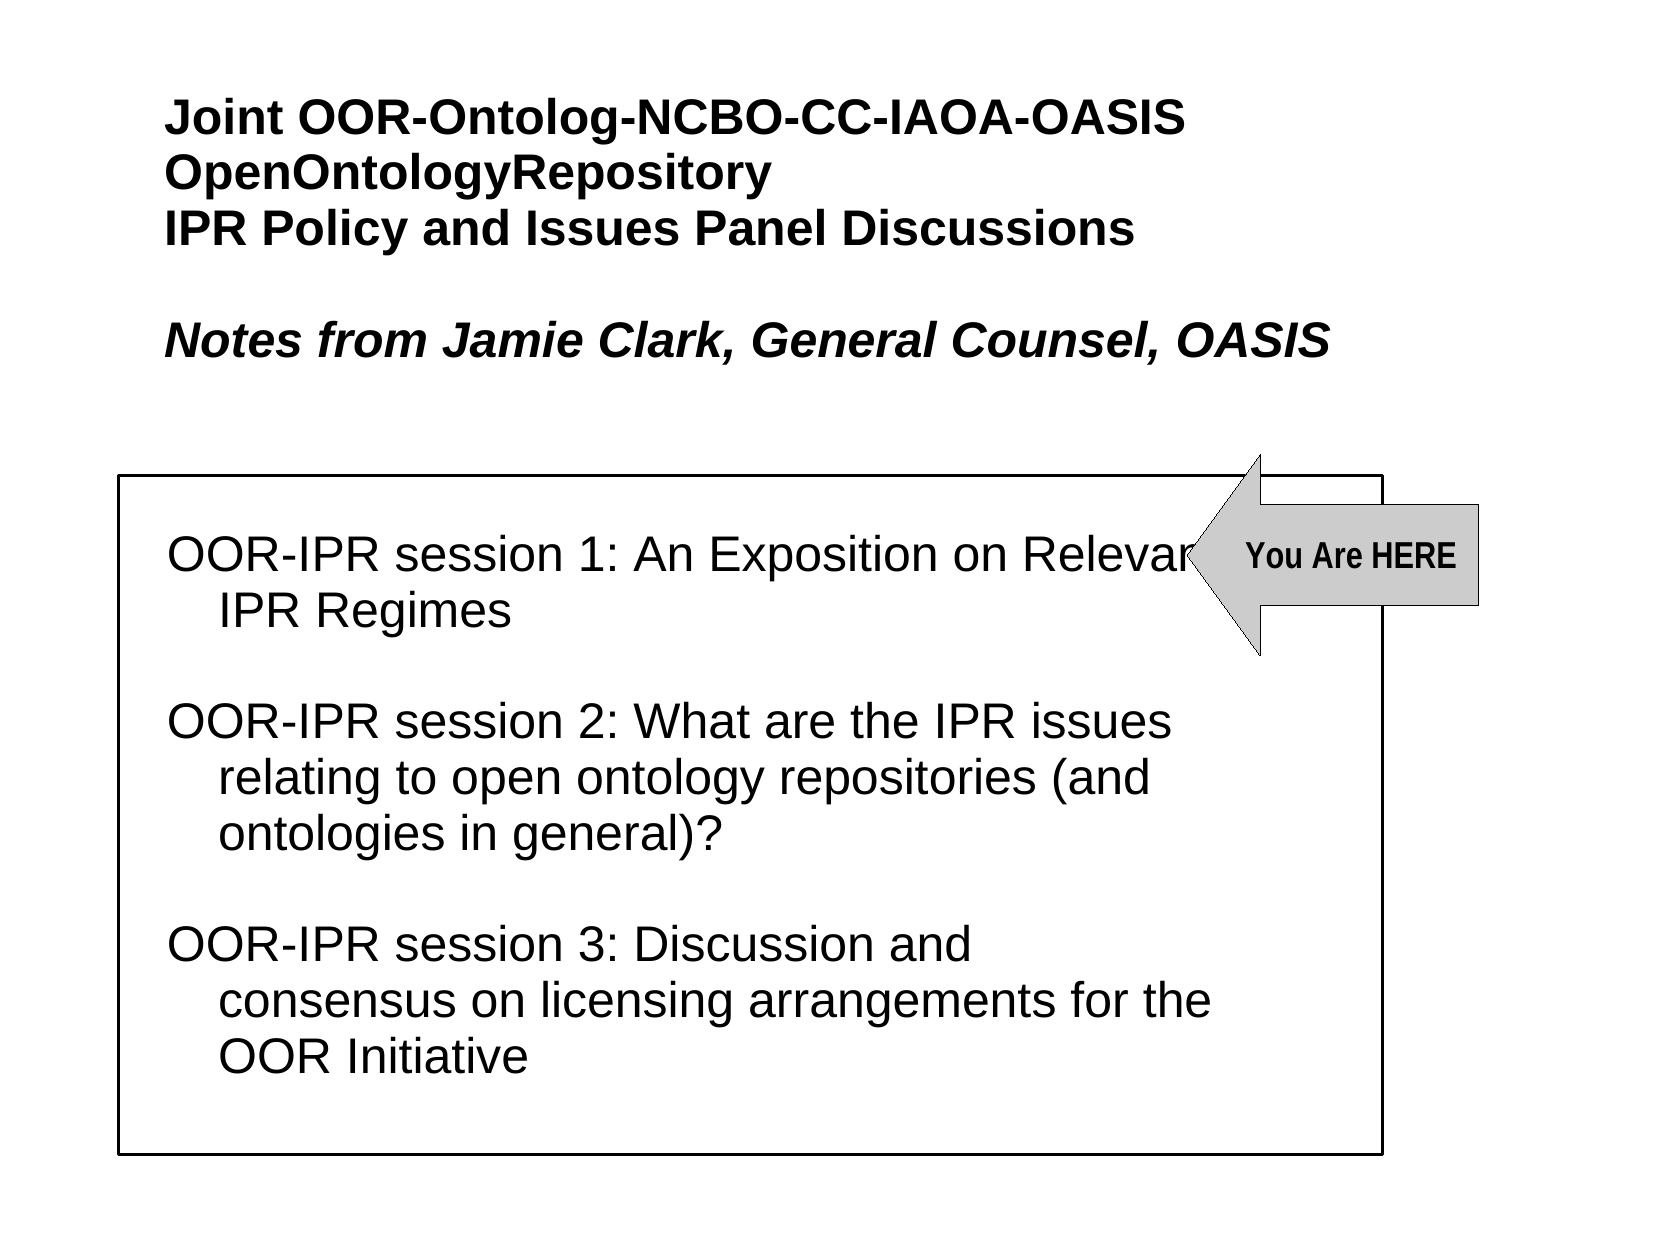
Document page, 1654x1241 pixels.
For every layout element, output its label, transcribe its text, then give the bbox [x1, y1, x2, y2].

text_box You Are HERE [1187, 454, 1479, 656]
text_box [118, 475, 1383, 1155]
text_box Joint OOR-Ontolog-NCBO-CC-IAOA-OASIS OpenOntologyRepository IPR Policy and Issues Panel Discussions Notes from Jamie Clark, General Counsel, OASIS [149, 81, 1435, 391]
text_box [1261, 475, 1383, 504]
text_box OOR-IPR session 1: An Exposition on Relevant IPR Regimes OOR-IPR session 2: What are the IPR issues relating to open ontology repositories (and ontologies in general)? OOR-IPR session 3: Discussion and consensus on licensing arrangements for the OOR Initiative [152, 518, 1239, 1109]
